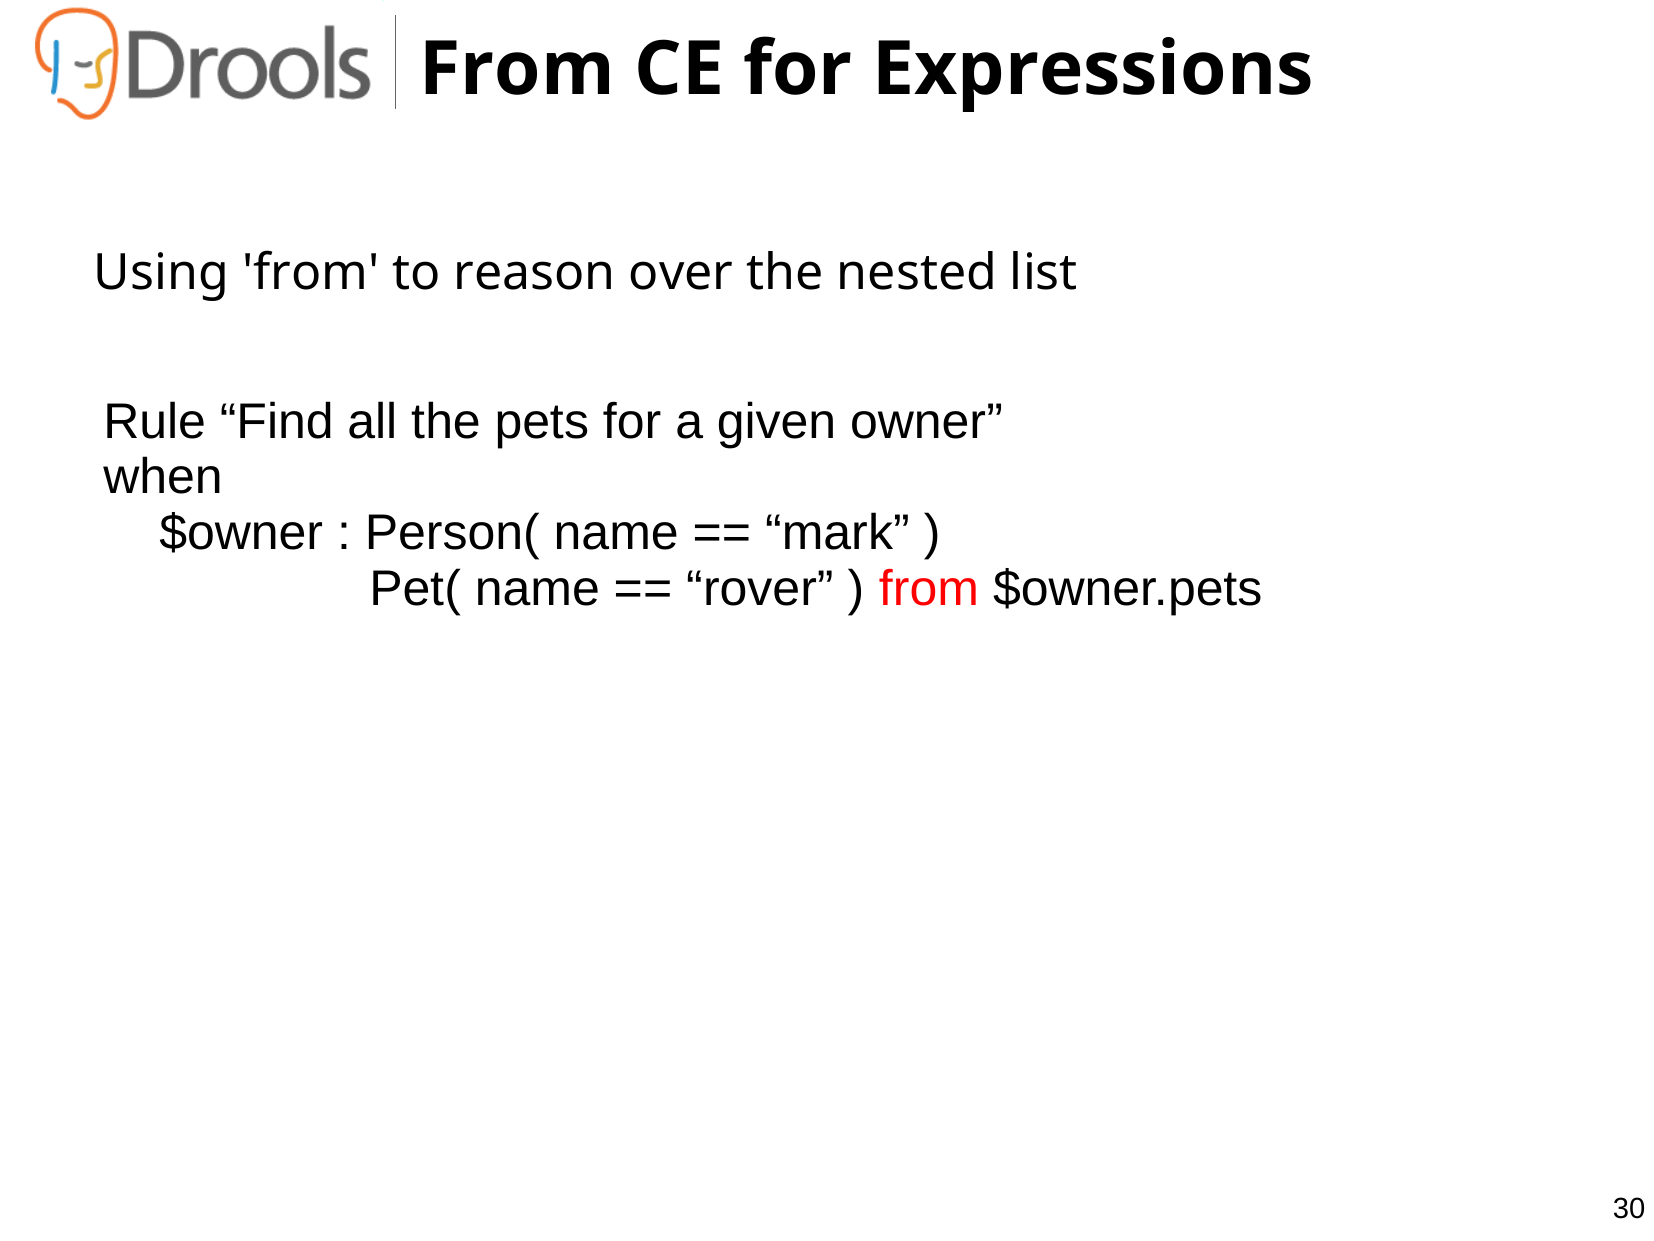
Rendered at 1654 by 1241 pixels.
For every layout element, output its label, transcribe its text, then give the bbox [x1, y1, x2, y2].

title From CE for Expressions [419, 12, 1630, 118]
text_box Rule “Find all the pets for a given owner” when $owner : Person( name == “mark” ) Pet( name == “rover” ) from $owner.pets [88, 385, 1388, 680]
picture [29, 0, 384, 126]
list Using 'from' to reason over the nested list [93, 236, 1506, 306]
